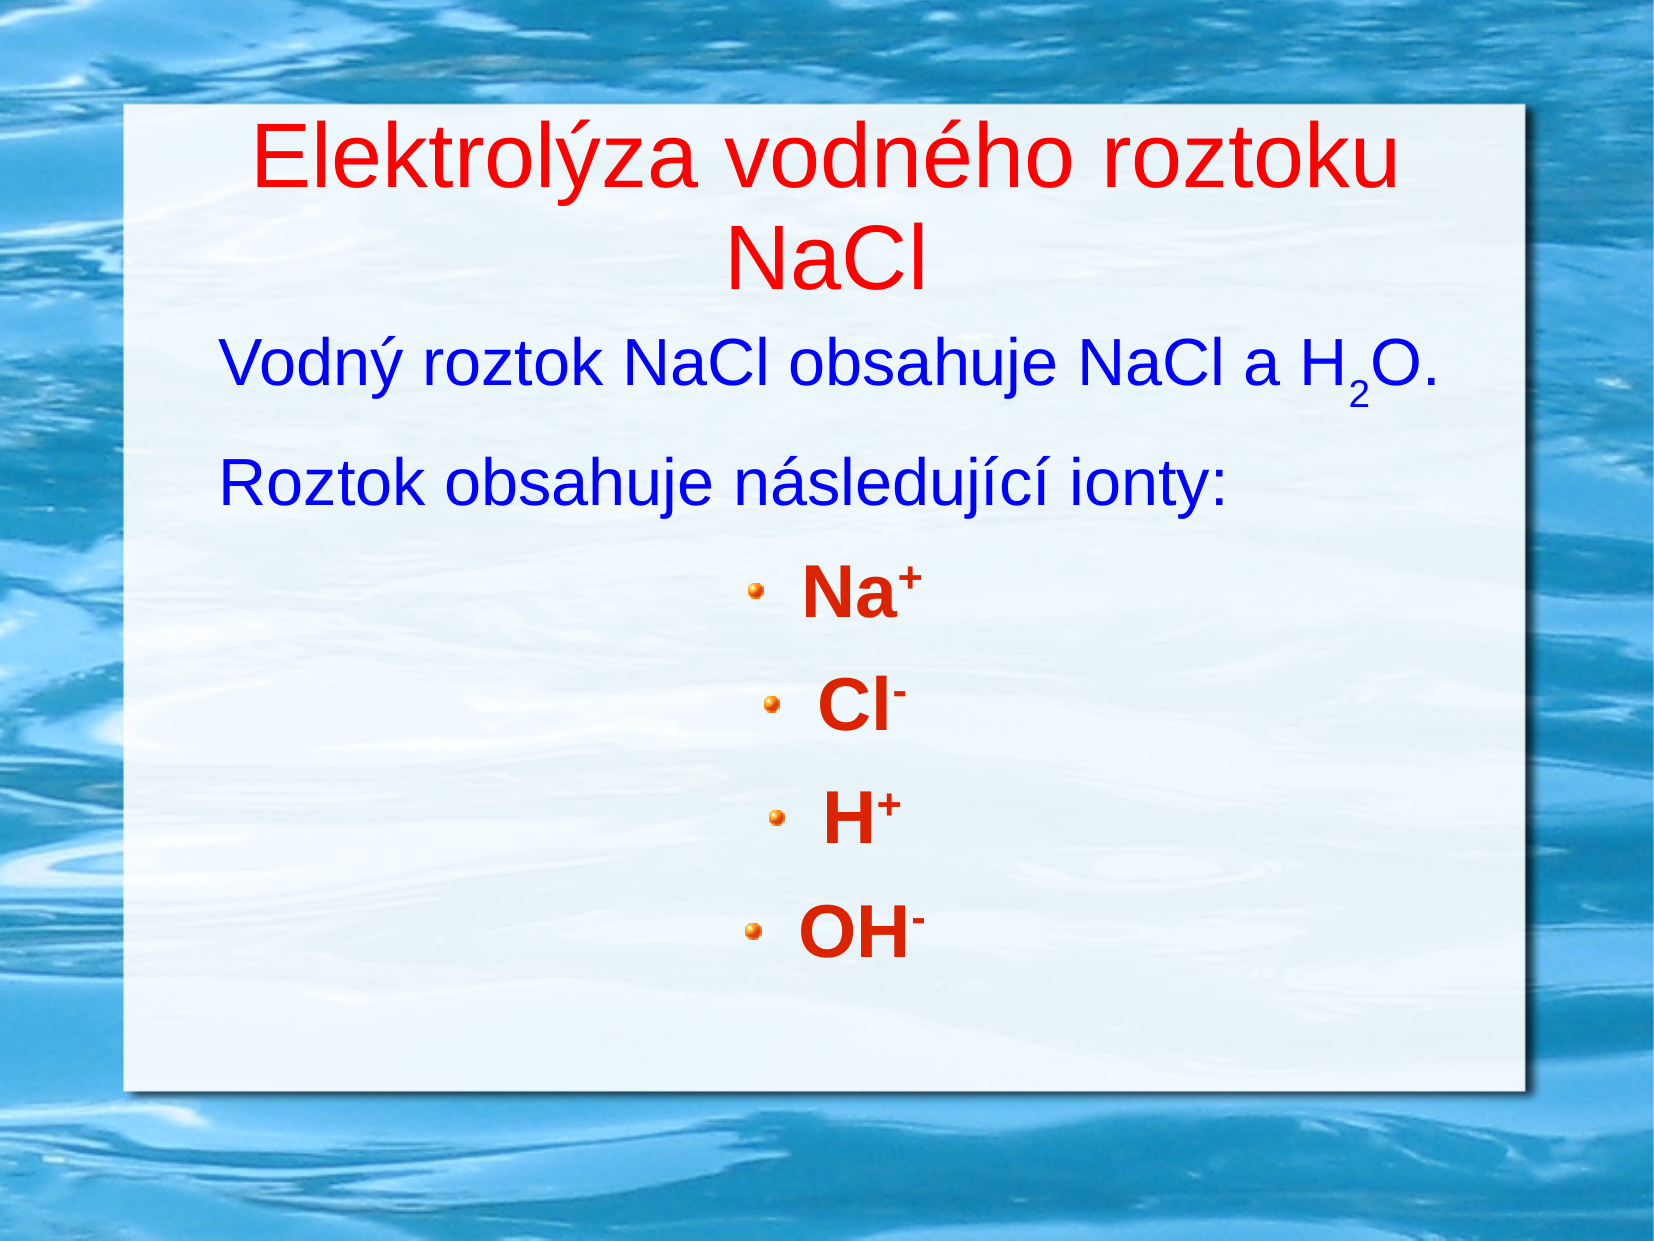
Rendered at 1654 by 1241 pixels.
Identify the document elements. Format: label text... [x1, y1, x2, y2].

picture [0, 0, 1654, 1241]
title Elektrolýza vodného roztoku NaCl [147, 104, 1506, 310]
list Vodný roztok NaCl obsahuje NaCl a H2O. Roztok obsahuje následující ionty: Na+ Cl- H+ OH- [147, 324, 1506, 1045]
